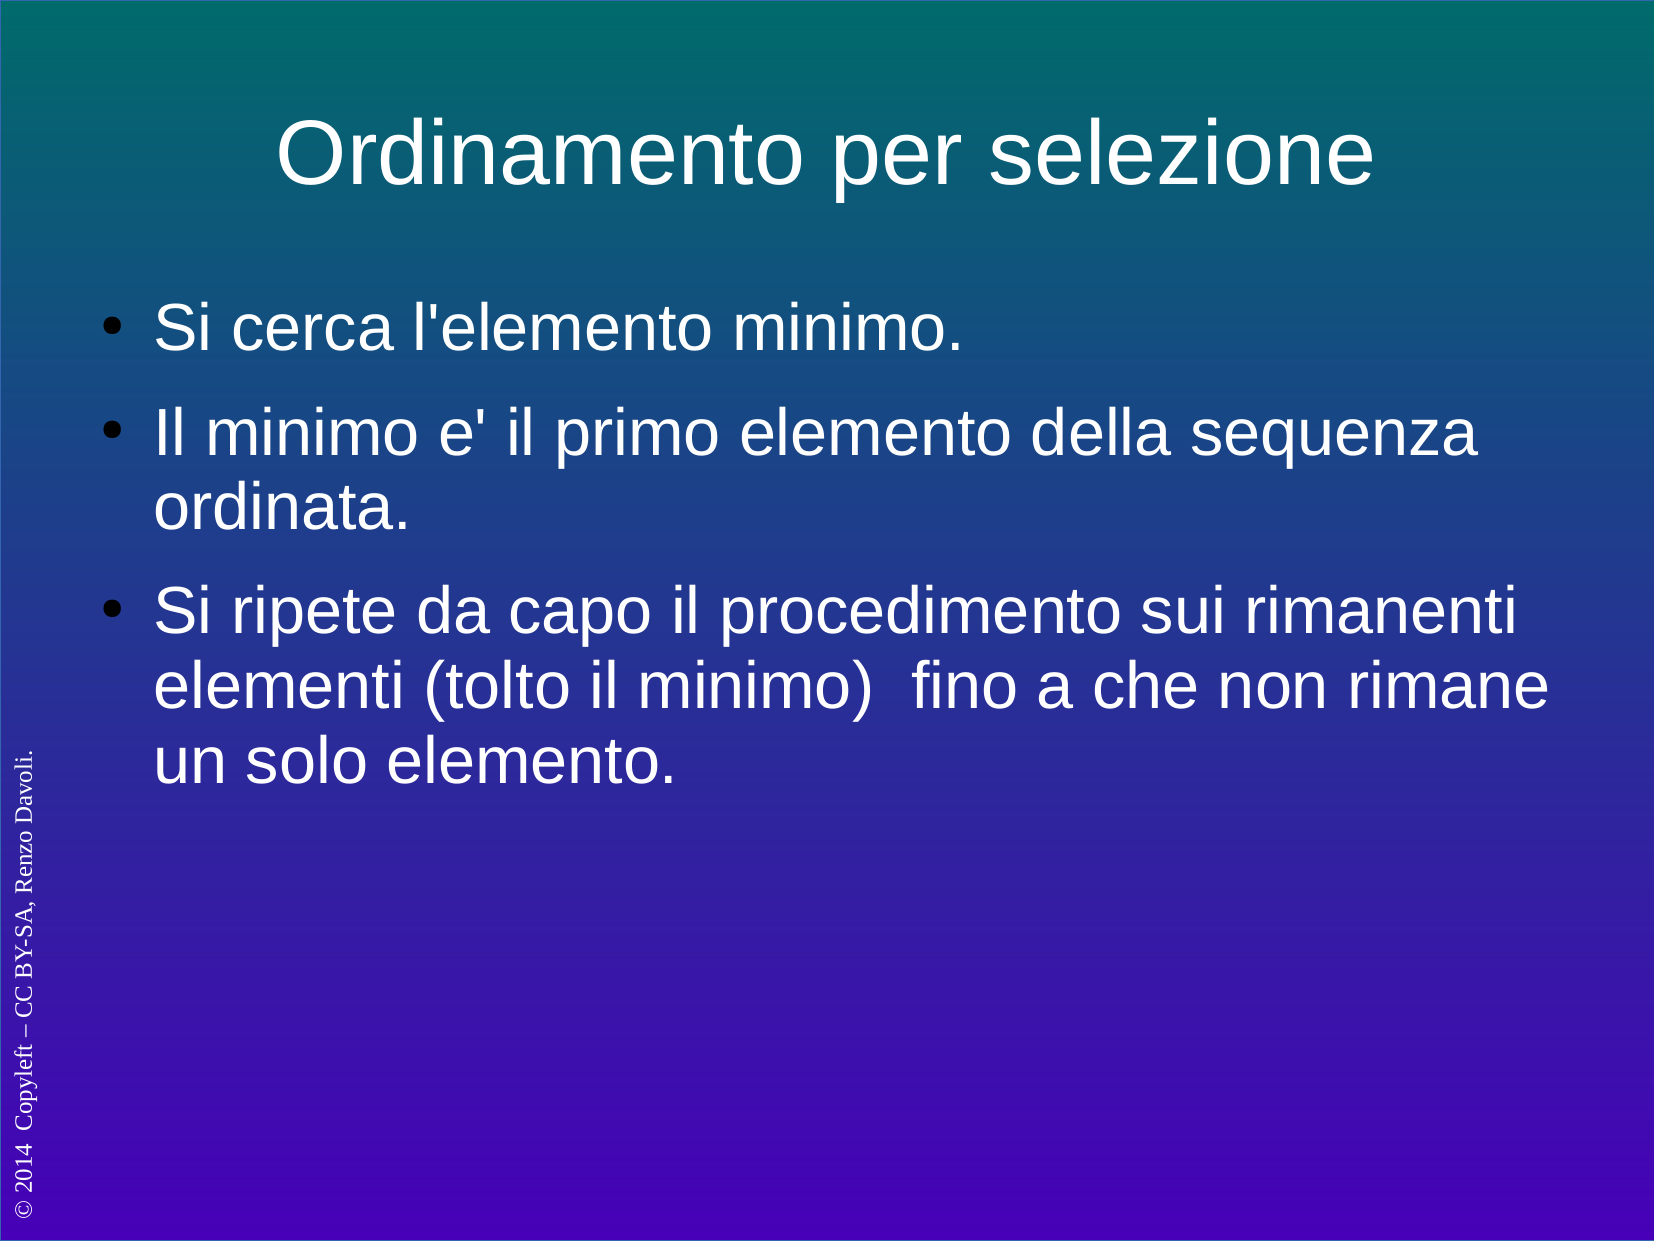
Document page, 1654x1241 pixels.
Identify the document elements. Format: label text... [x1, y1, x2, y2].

list Si cerca l'elemento minimo. Il minimo e' il primo elemento della sequenza ordinata. Si ripete da capo il procedimento sui rimanenti elementi (tolto il minimo) fino a che non rimane un solo elemento. [82, 290, 1571, 1010]
title Ordinamento per selezione [82, 49, 1571, 257]
